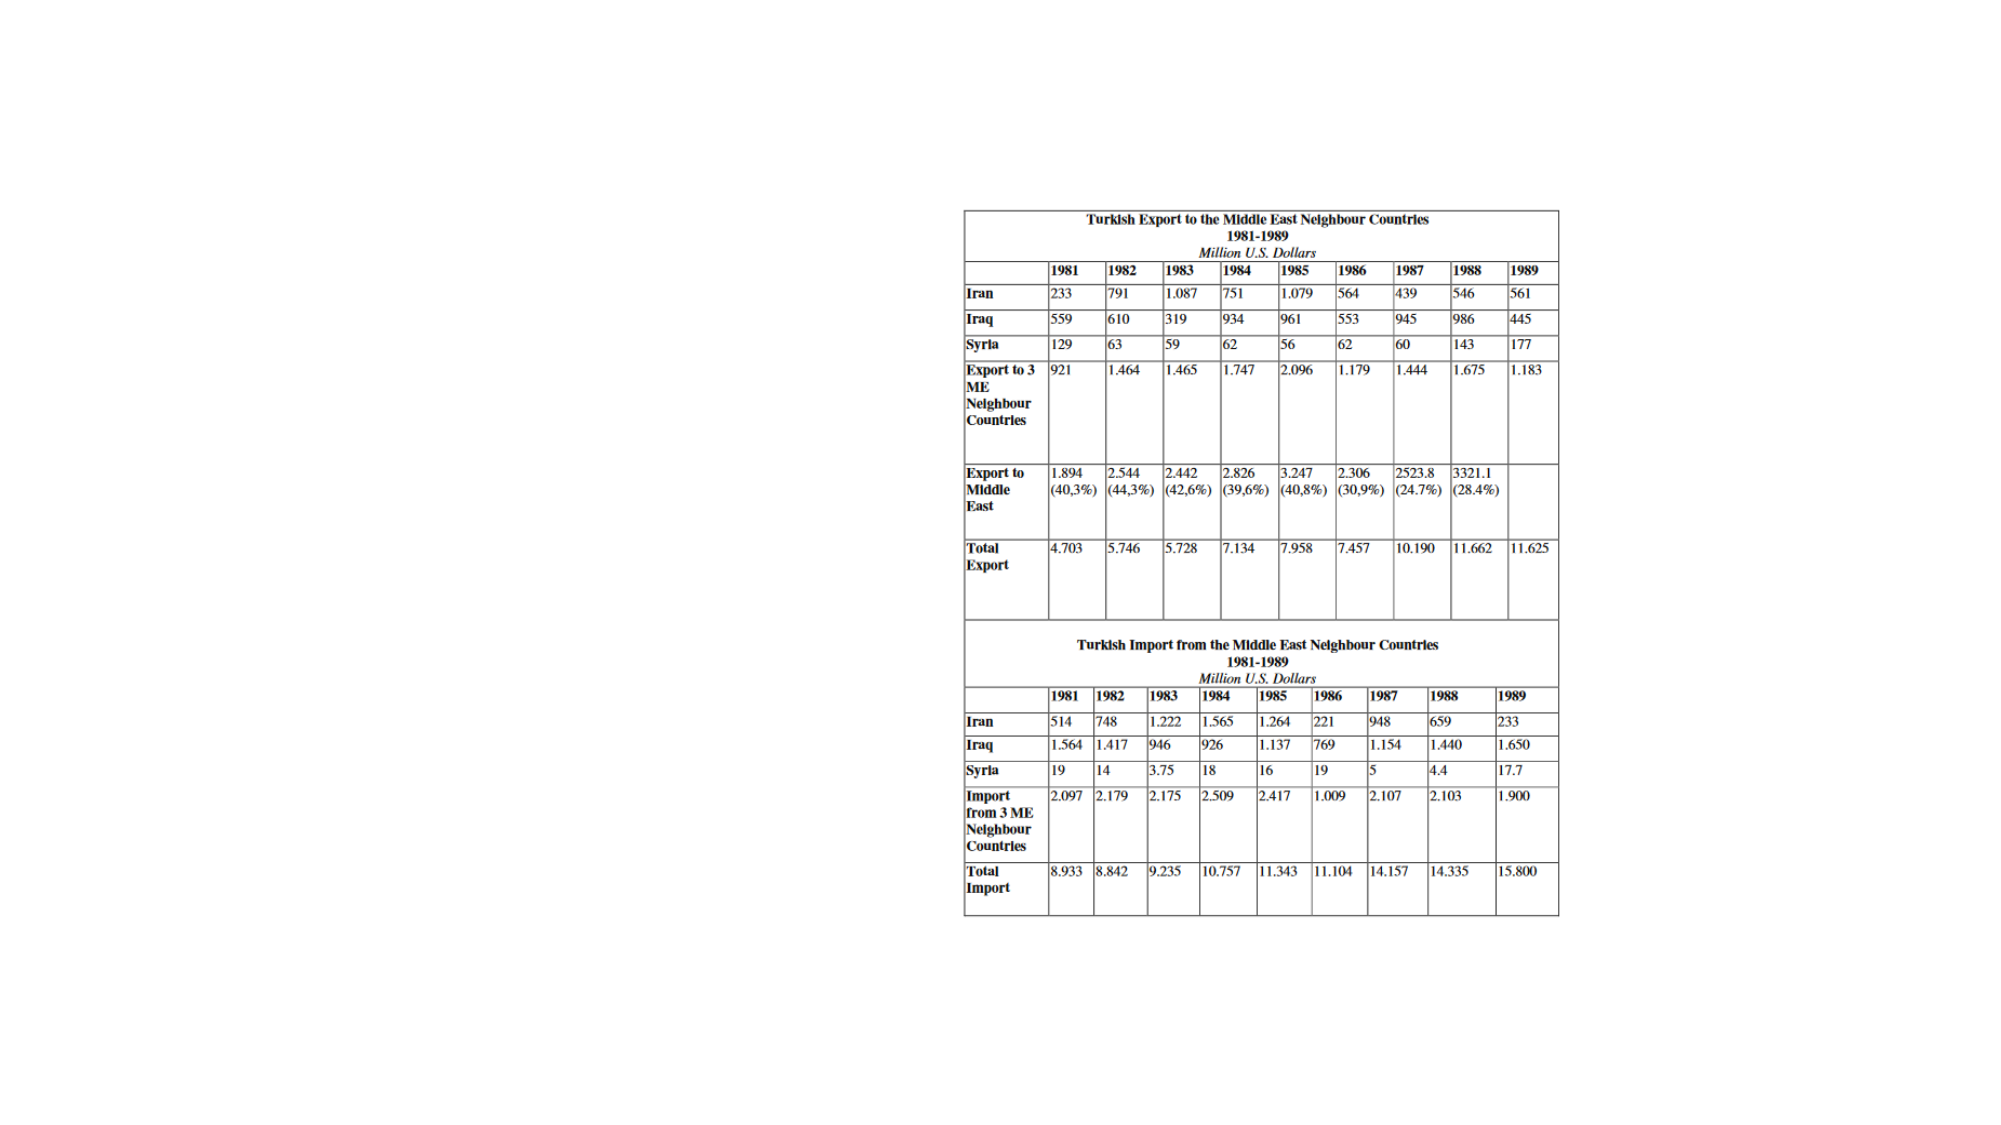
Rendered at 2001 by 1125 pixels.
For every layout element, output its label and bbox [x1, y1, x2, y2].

picture [955, 162, 1568, 926]
